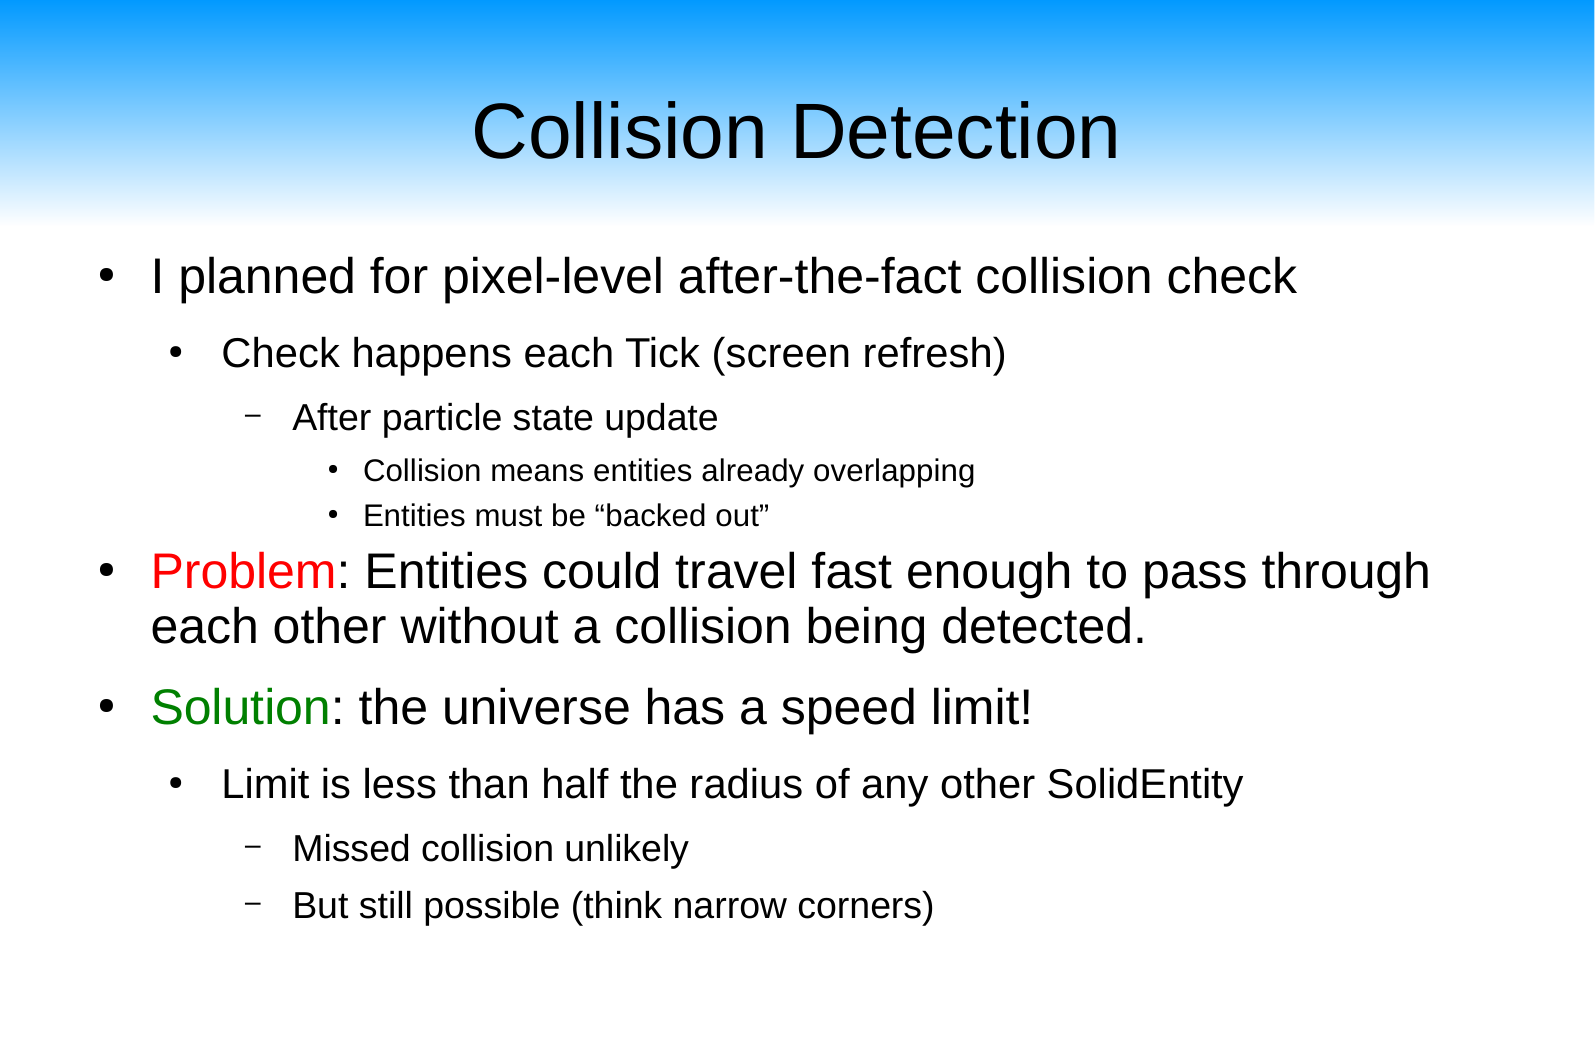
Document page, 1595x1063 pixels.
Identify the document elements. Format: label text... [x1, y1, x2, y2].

list I planned for pixel-level after-the-fact collision check Check happens each Tick (screen refresh) After particle state update Collision means entities already overlapping Entities must be “backed out” Problem: Entities could travel fast enough to pass through each other without a collision being detected. Solution: the universe has a speed limit! Limit is less than half the radius of any other SolidEntity Missed collision unlikely But still possible (think narrow corners) [79, 248, 1515, 928]
text_box [0, 0, 1595, 226]
title Collision Detection [79, 42, 1515, 220]
